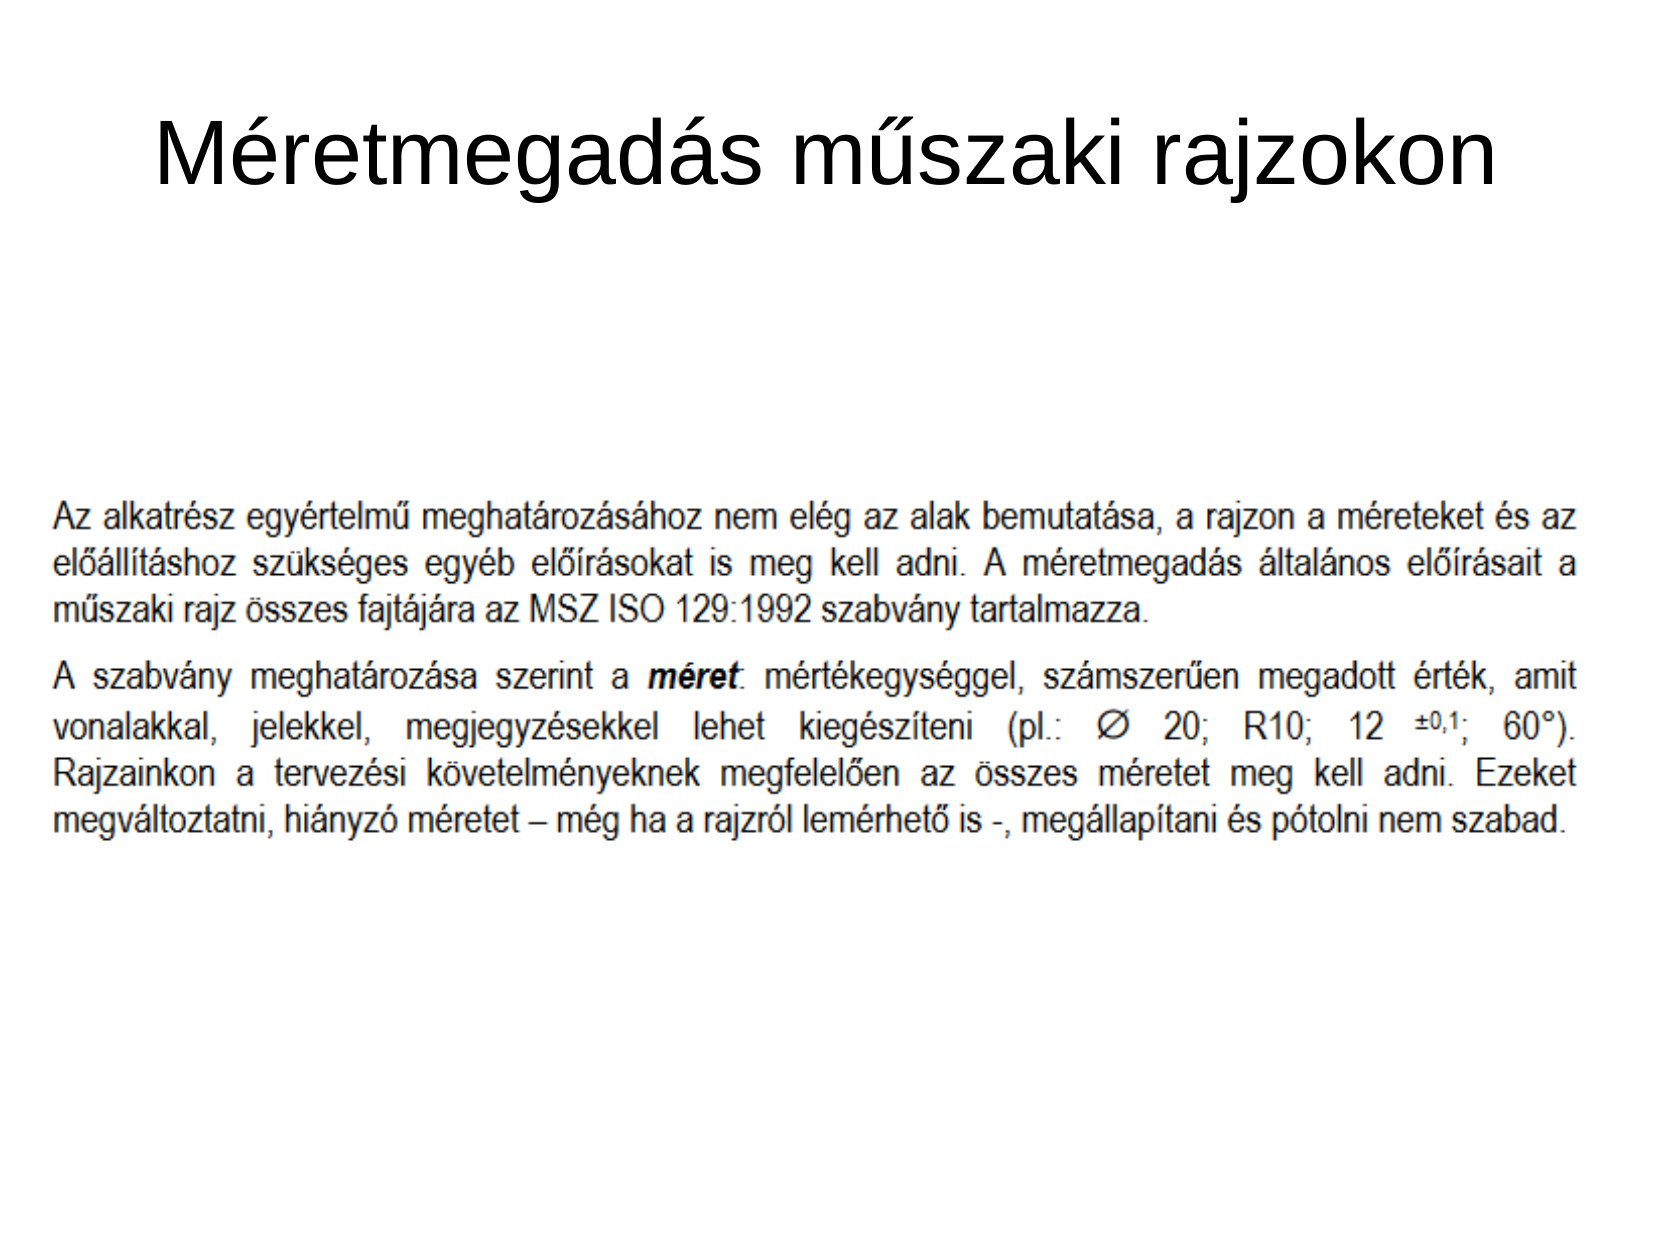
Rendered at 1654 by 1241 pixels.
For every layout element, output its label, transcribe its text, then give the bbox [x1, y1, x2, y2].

picture [47, 481, 1595, 851]
title Méretmegadás műszaki rajzokon [82, 49, 1571, 257]
